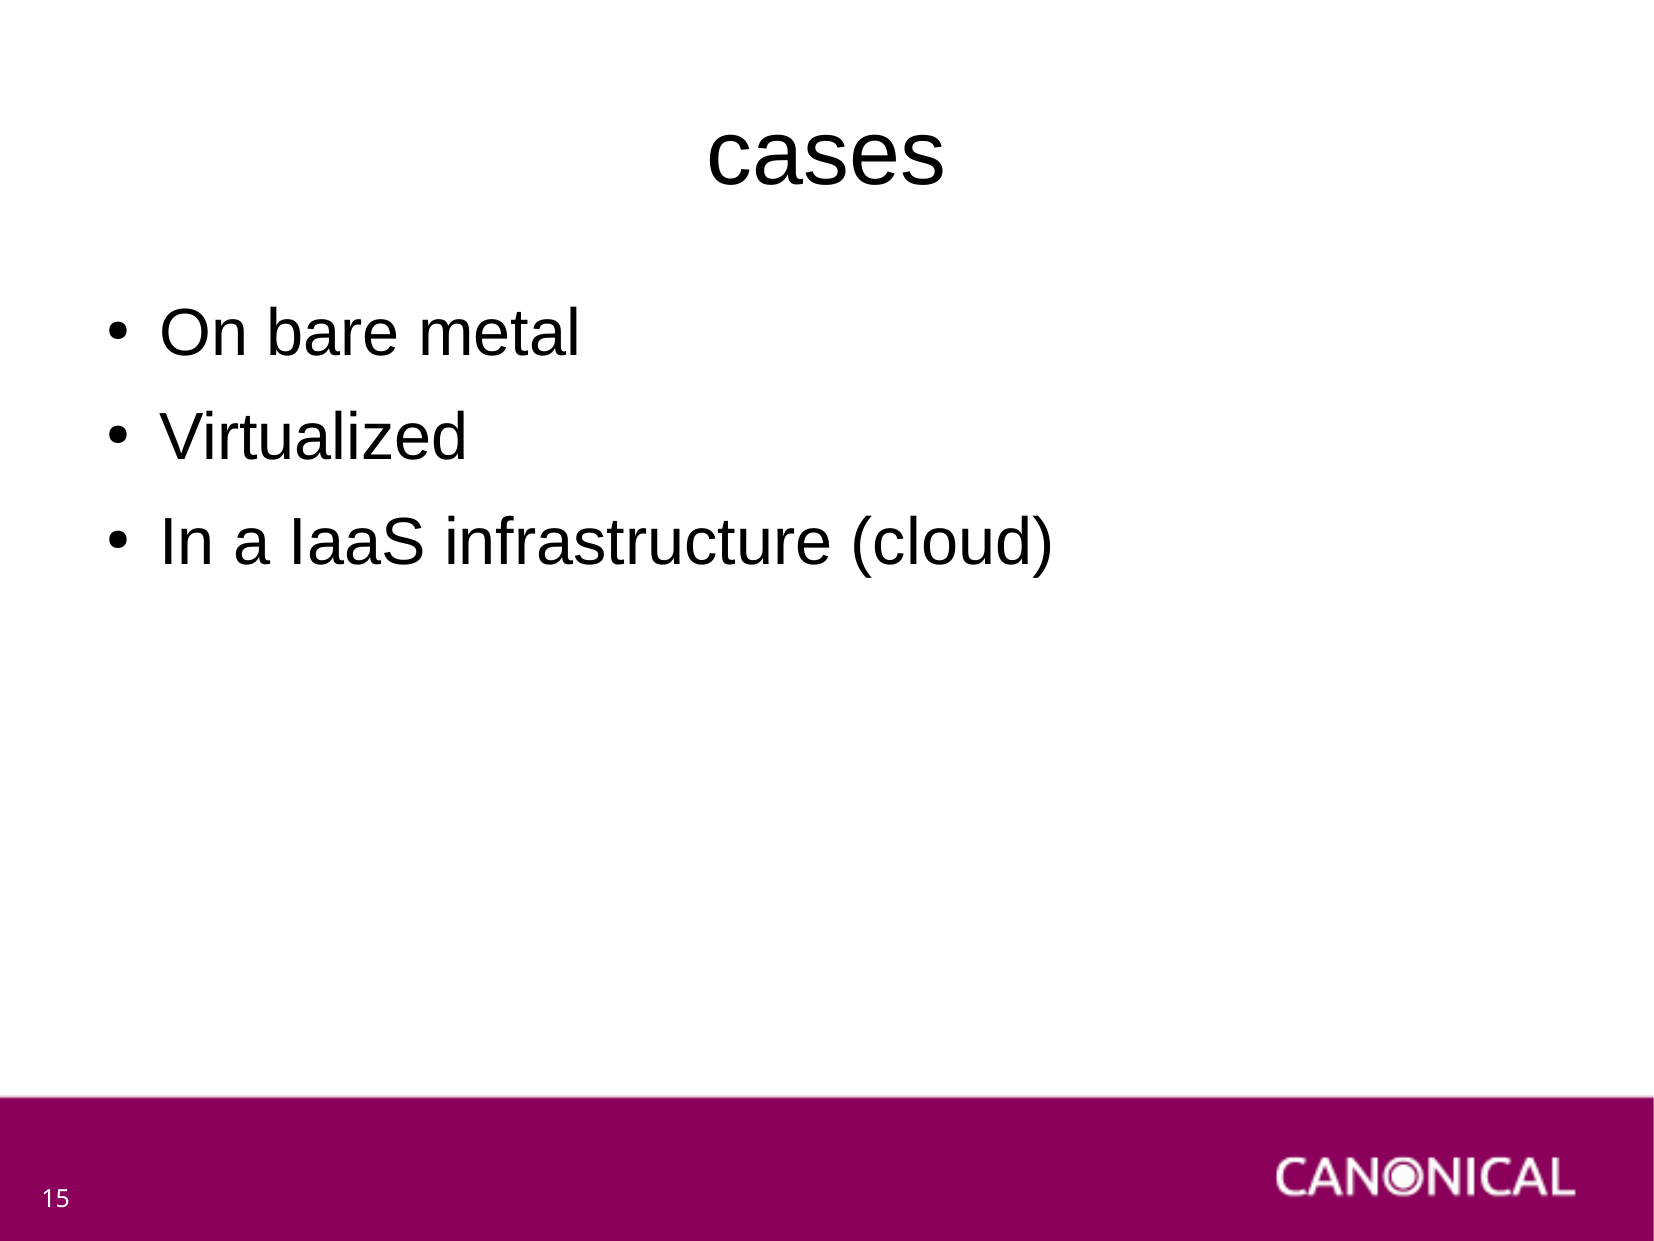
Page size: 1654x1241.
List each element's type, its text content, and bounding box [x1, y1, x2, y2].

list On bare metal Virtualized In a IaaS infrastructure (cloud) [88, 295, 1577, 1114]
title cases [82, 56, 1571, 250]
picture [0, 0, 1654, 1241]
